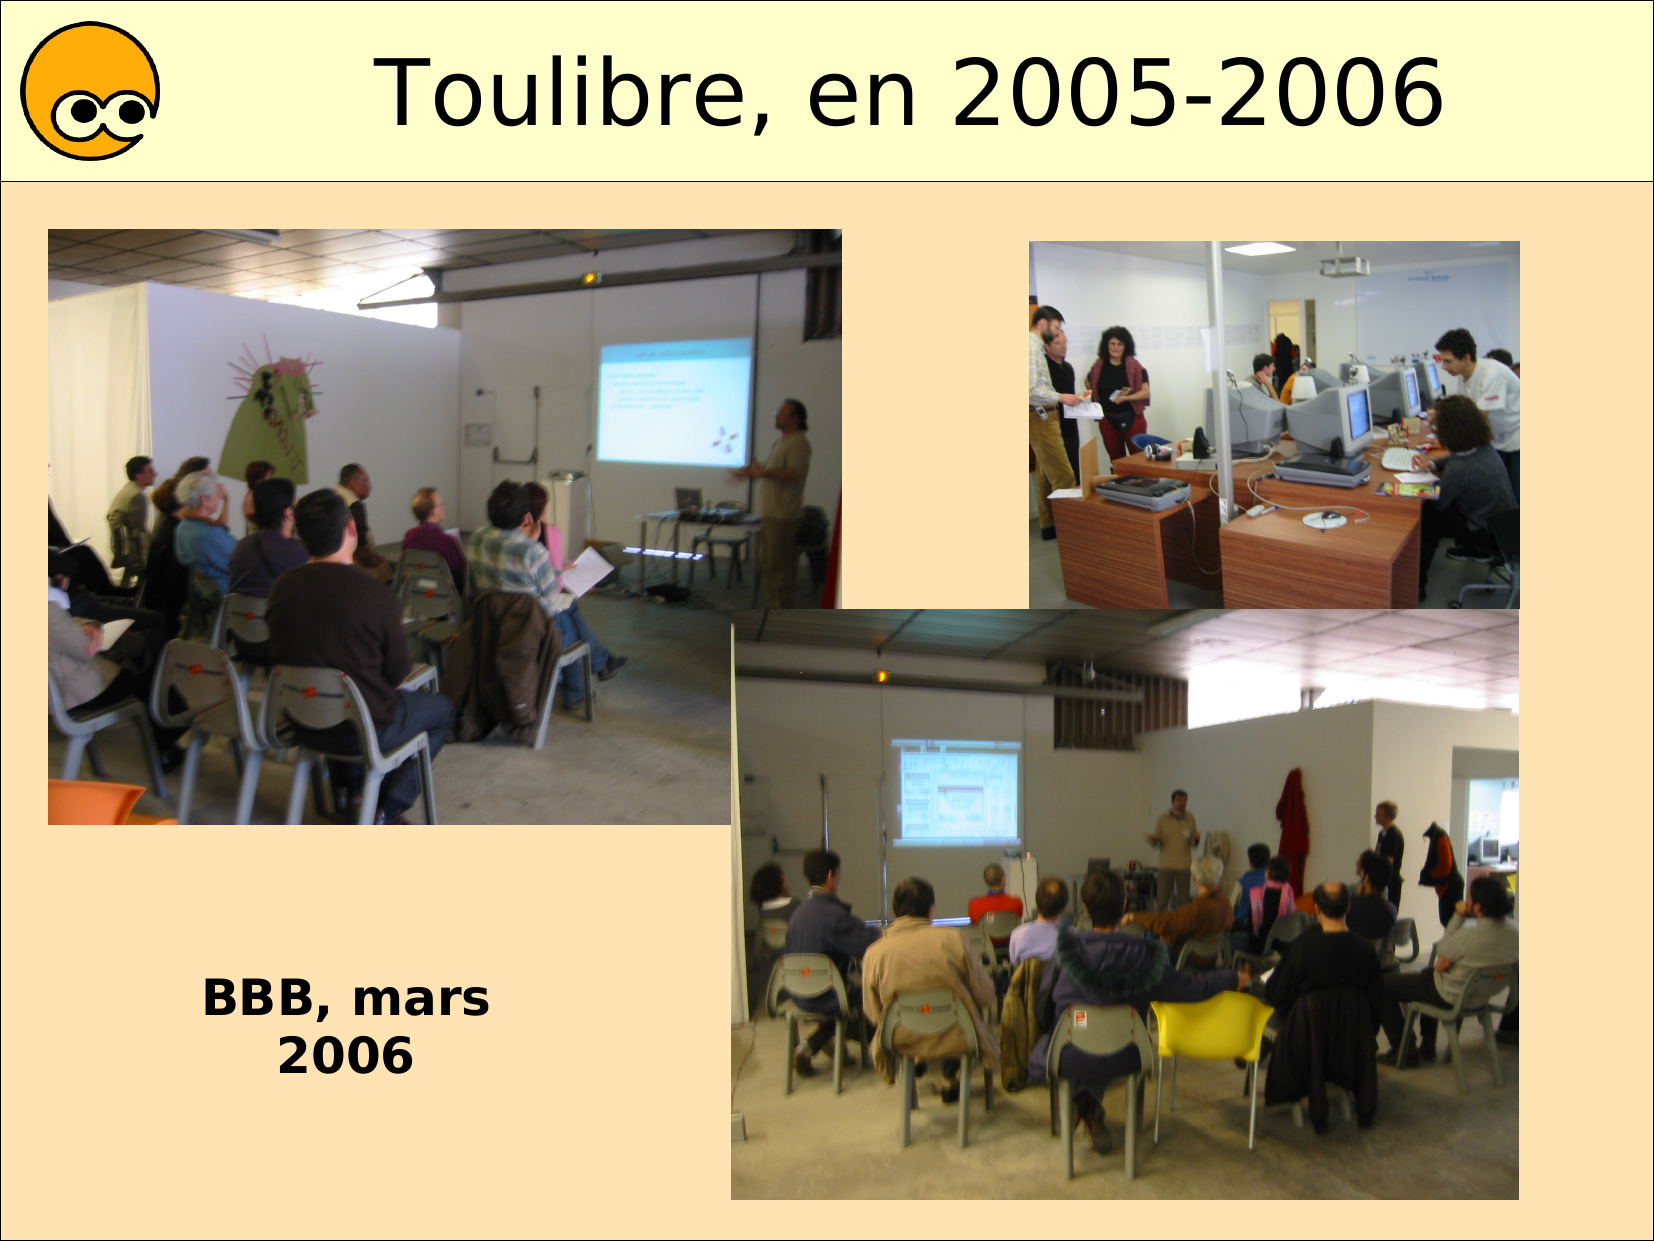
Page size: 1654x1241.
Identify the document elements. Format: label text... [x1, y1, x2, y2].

picture [48, 229, 1520, 1200]
title Toulibre, en 2005-2006 [203, 39, 1620, 147]
text_box BBB, mars 2006 [172, 961, 521, 1093]
picture [20, 21, 160, 161]
